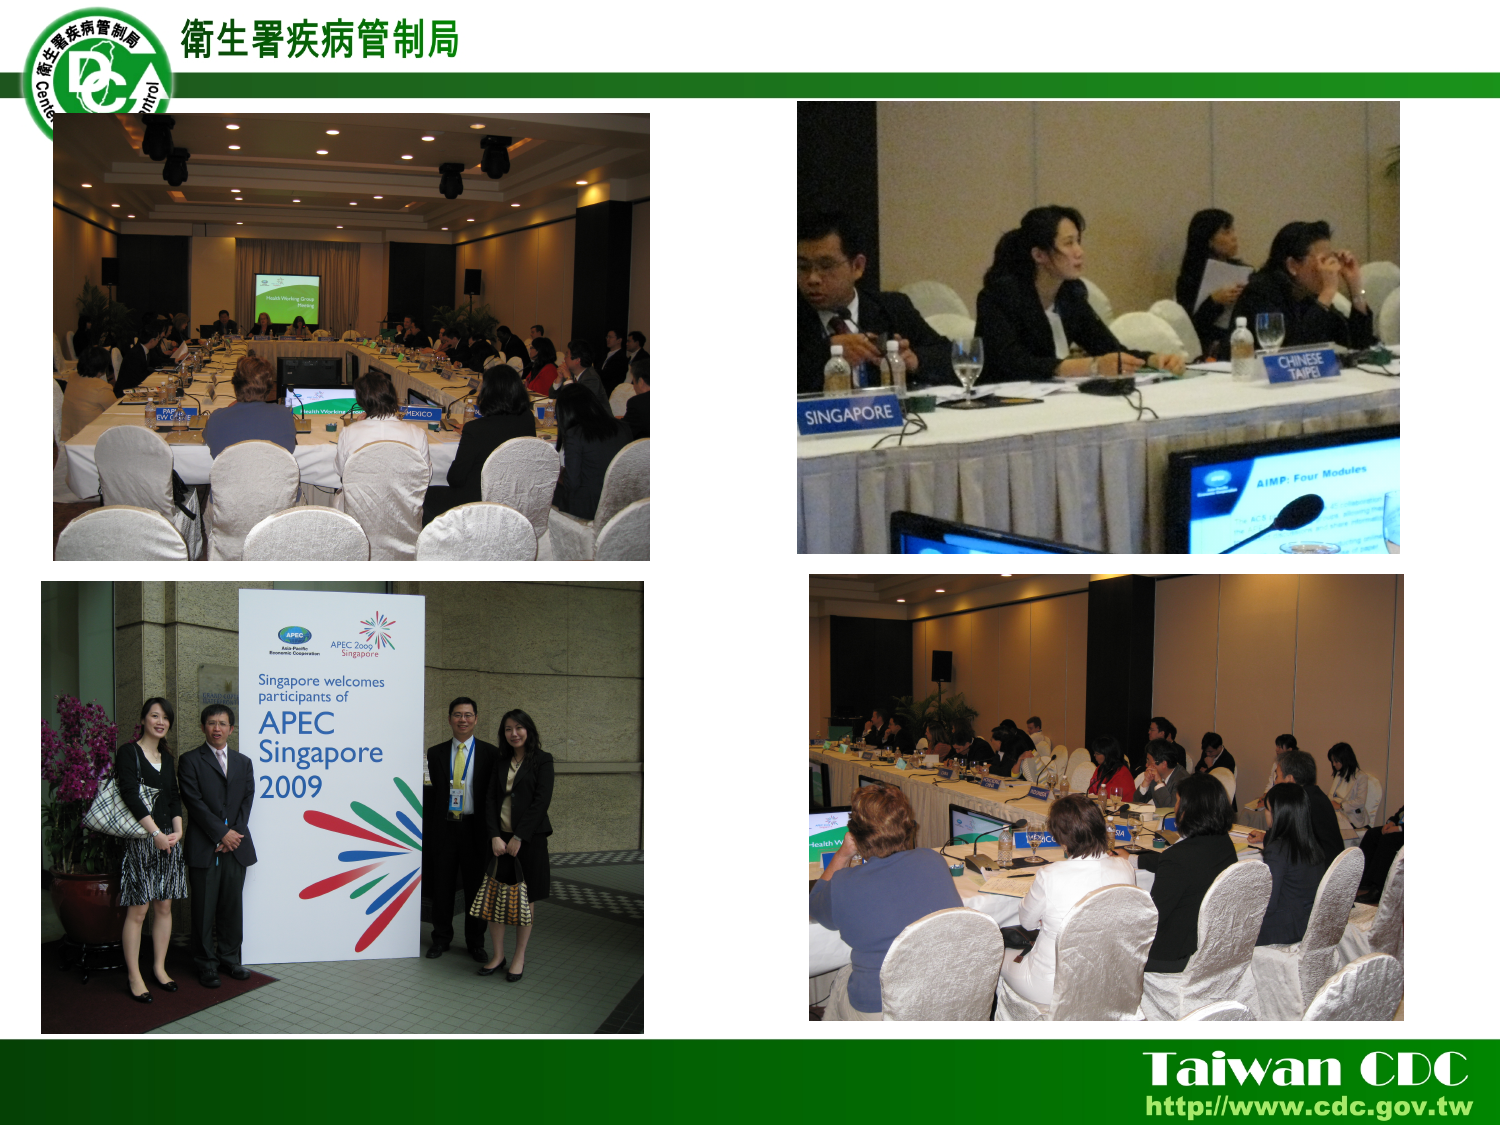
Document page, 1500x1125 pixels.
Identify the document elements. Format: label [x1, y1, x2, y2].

picture [809, 574, 1404, 1021]
picture [797, 101, 1400, 554]
picture [53, 113, 650, 561]
picture [41, 581, 644, 1034]
